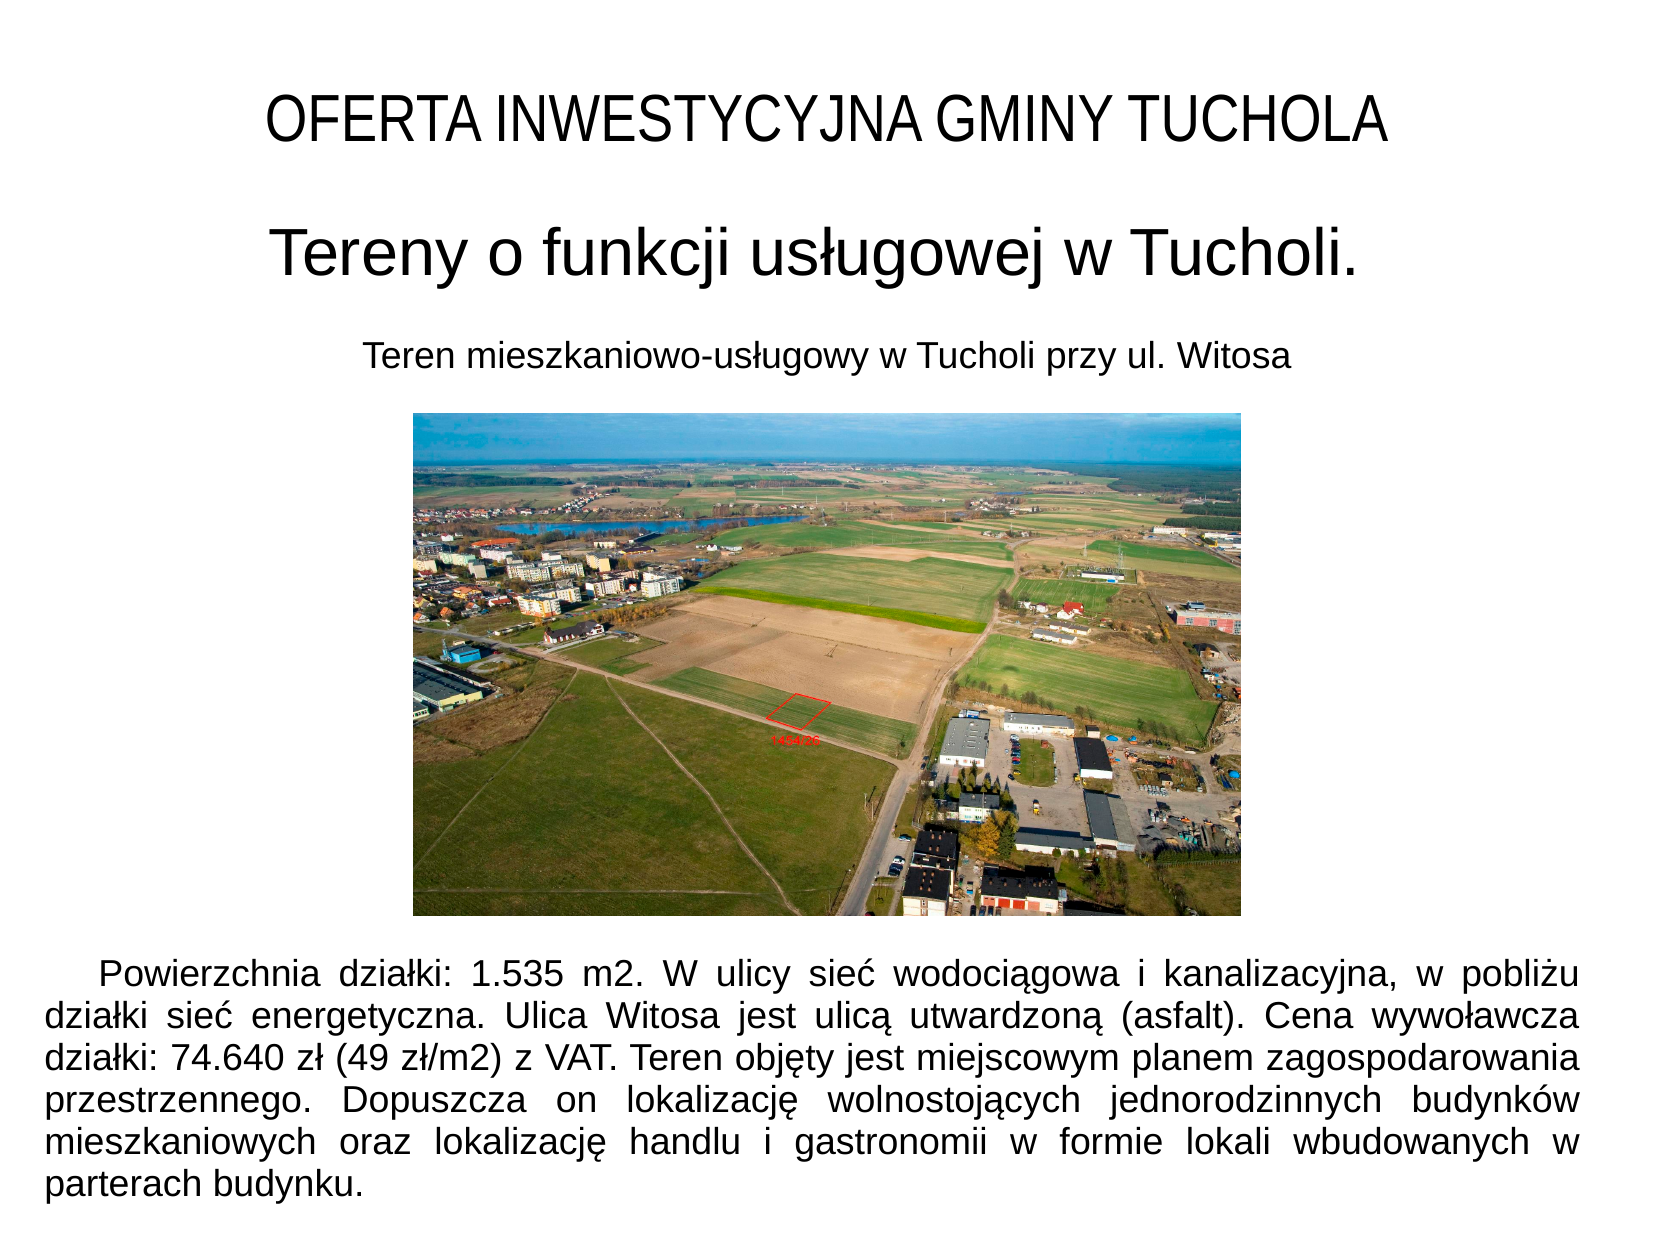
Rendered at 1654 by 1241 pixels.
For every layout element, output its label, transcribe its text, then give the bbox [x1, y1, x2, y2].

text_box Powierzchnia działki: 1.535 m2. W ulicy sieć wodociągowa i kanalizacyjna, w pobliżu działki sieć energetyczna. Ulica Witosa jest ulicą utwardzoną (asfalt). Cena wywoławcza działki: 74.640 zł (49 zł/m2) z VAT. Teren objęty jest miejscowym planem zagospodarowania przestrzennego. Dopuszcza on lokalizację wolnostojących jednorodzinnych budynków mieszkaniowych oraz lokalizację handlu i gastronomii w formie lokali wbudowanych w parterach budynku. [29, 944, 1595, 1212]
title OFERTA INWESTYCYJNA GMINY TUCHOLA [83, 56, 1572, 178]
text_box Tereny o funkcji usługowej w Tucholi. [59, 214, 1571, 341]
text_box Teren mieszkaniowo-usługowy w Tucholi przy ul. Witosa [147, 326, 1506, 384]
picture [413, 413, 1241, 916]
